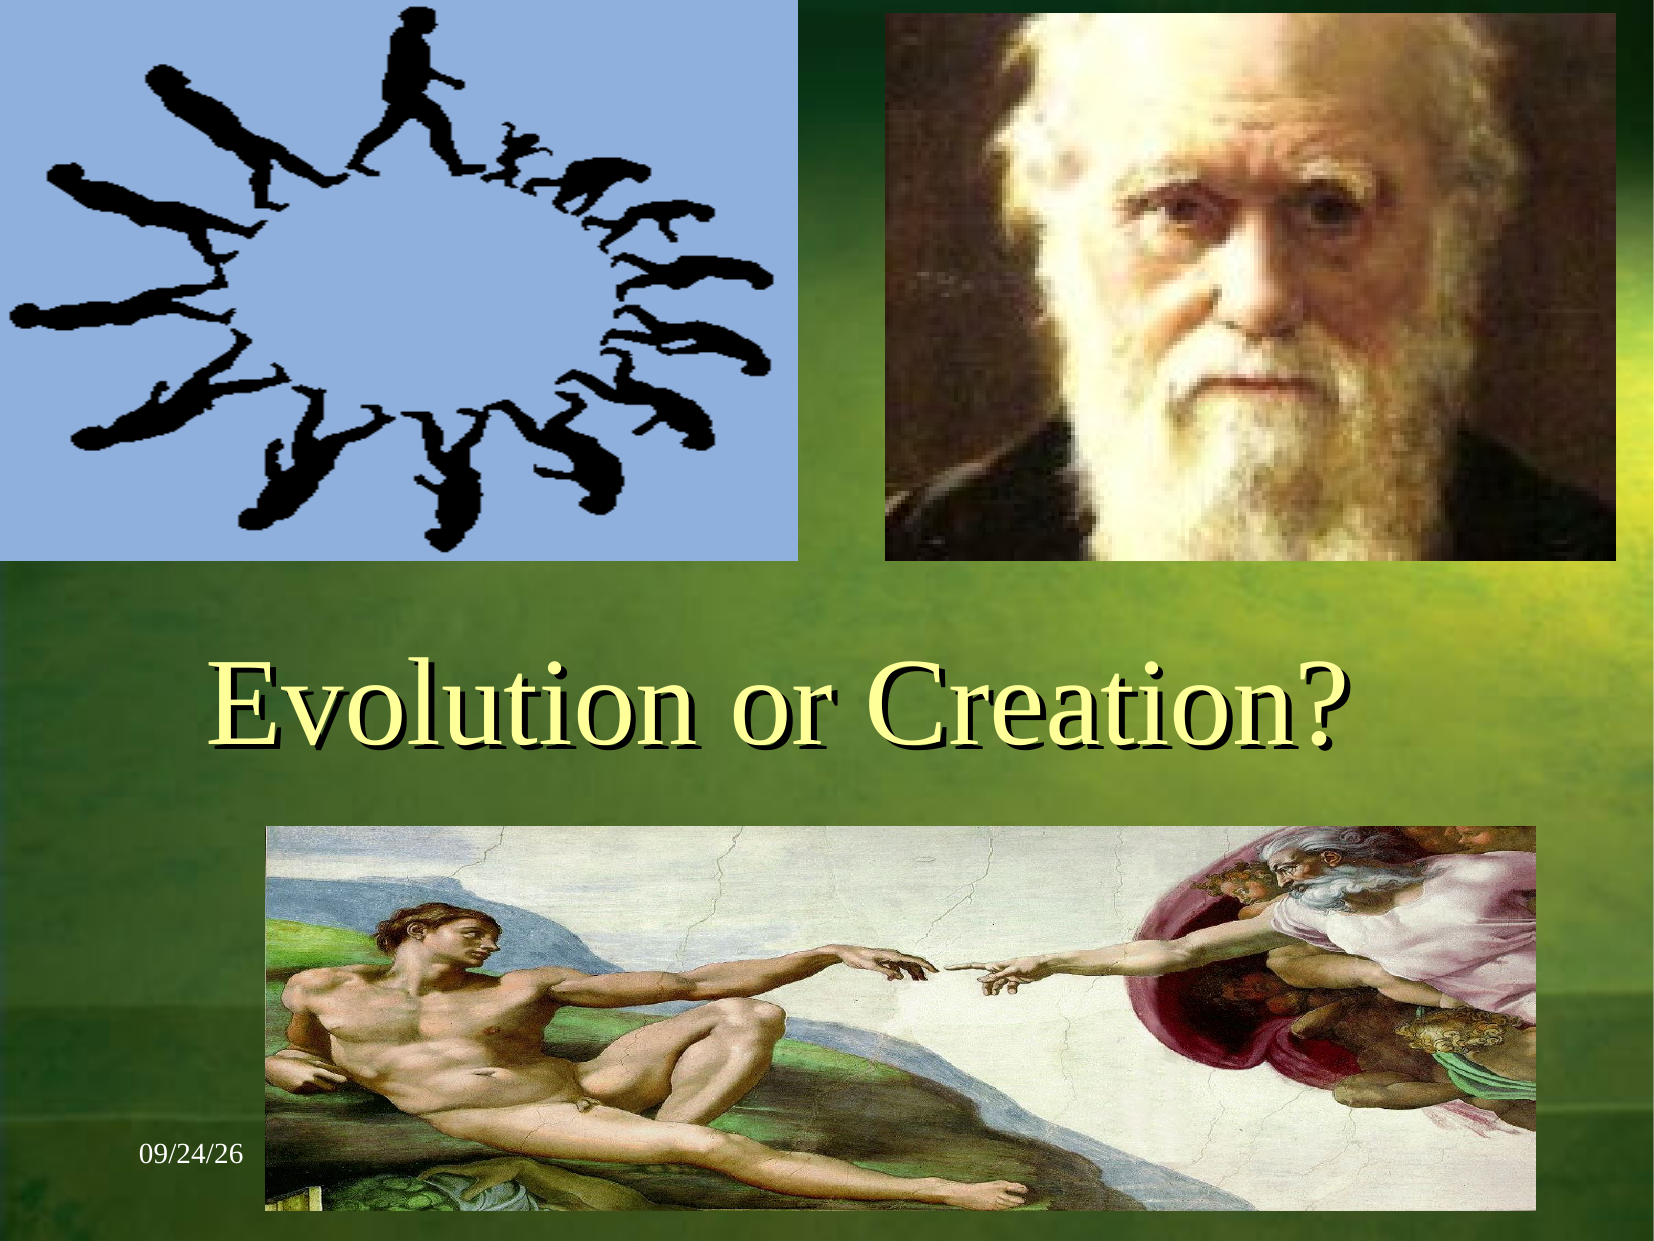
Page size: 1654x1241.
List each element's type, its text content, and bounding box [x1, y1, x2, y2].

picture [0, 0, 1654, 1241]
subtitle Evolution or Creation? [34, 311, 1447, 1093]
title [798, 55, 885, 262]
